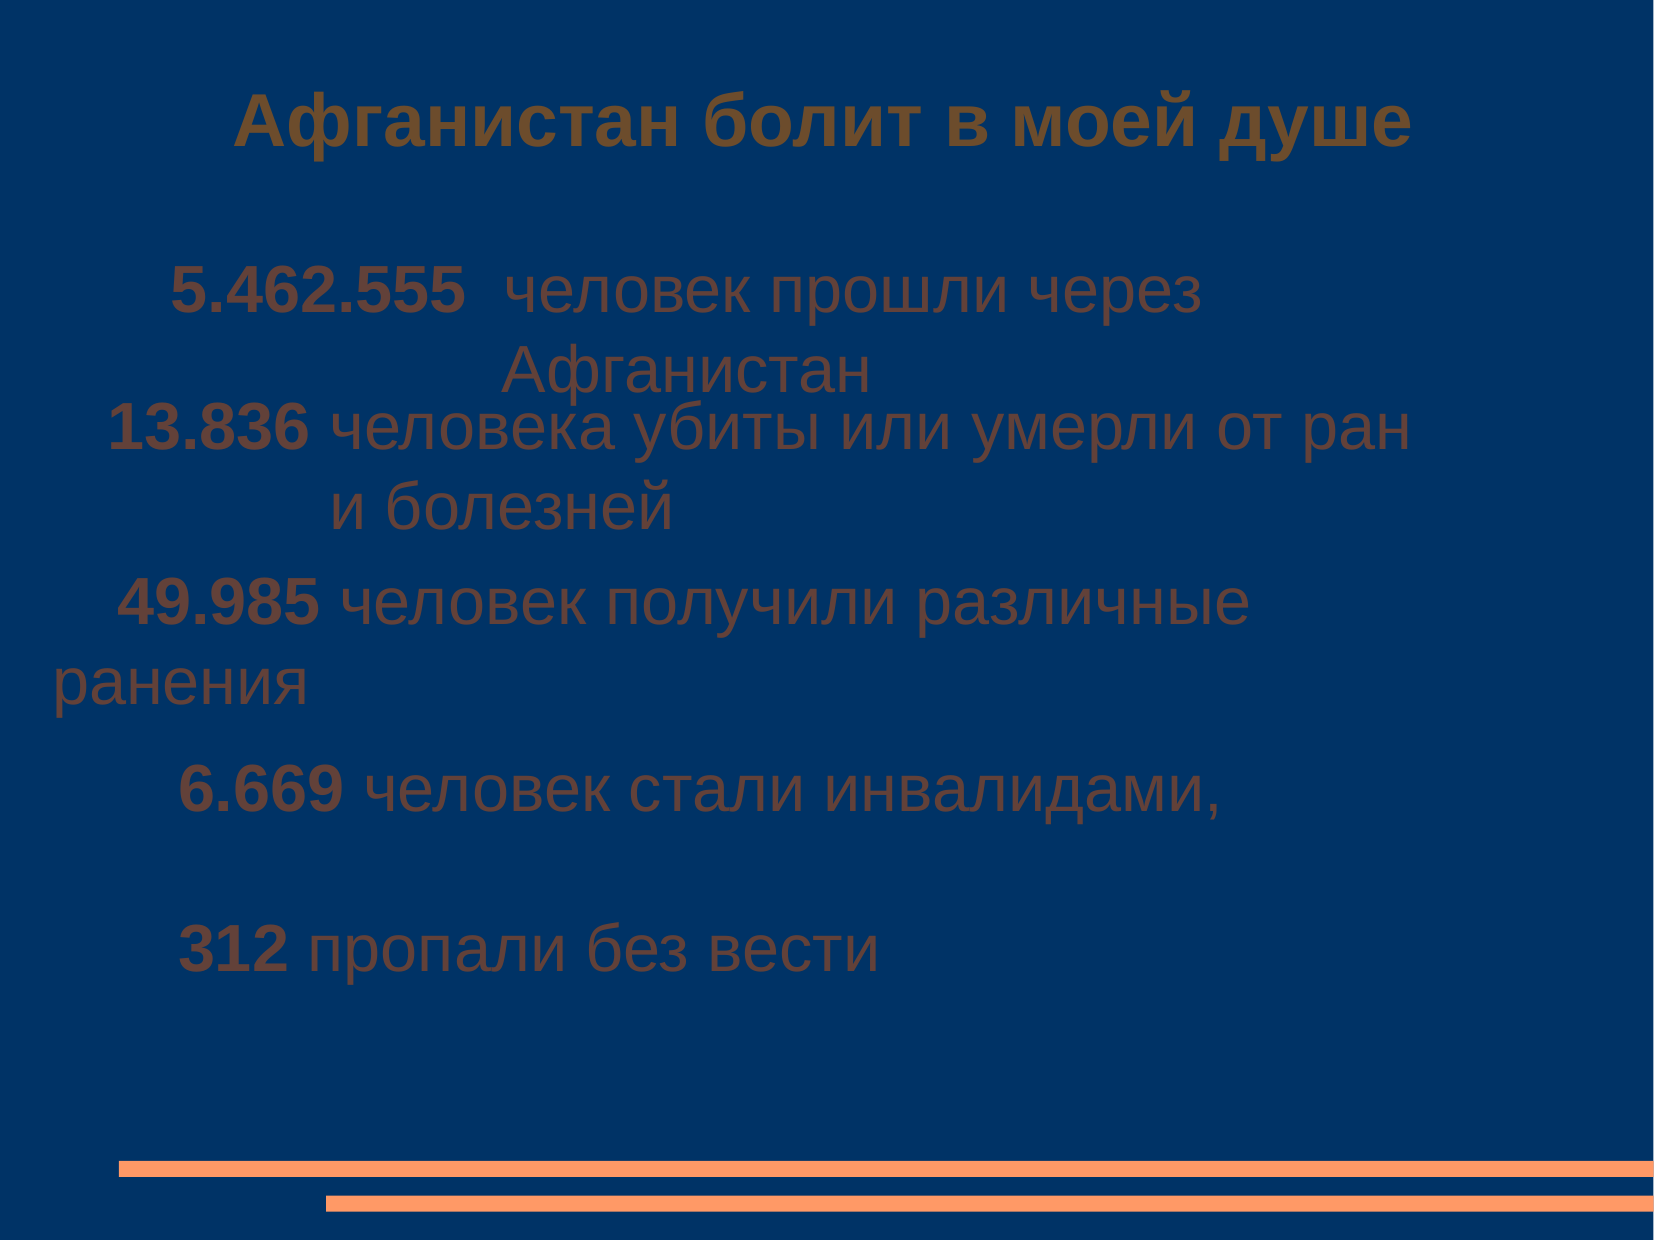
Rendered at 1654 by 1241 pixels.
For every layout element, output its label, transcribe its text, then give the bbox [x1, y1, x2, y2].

text_box 5.462.555 человек прошли через Афганистан [3, 237, 1371, 375]
text_box Афганистан болит в моей душе [217, 70, 1430, 170]
text_box 6.669 человек стали инвалидами, 312 пропали без вести [70, 736, 1521, 993]
text_box 13.836 человека убиты или умерли от ран и болезней [0, 375, 1476, 551]
text_box 49.985 человек получили различные ранения [37, 549, 1413, 726]
